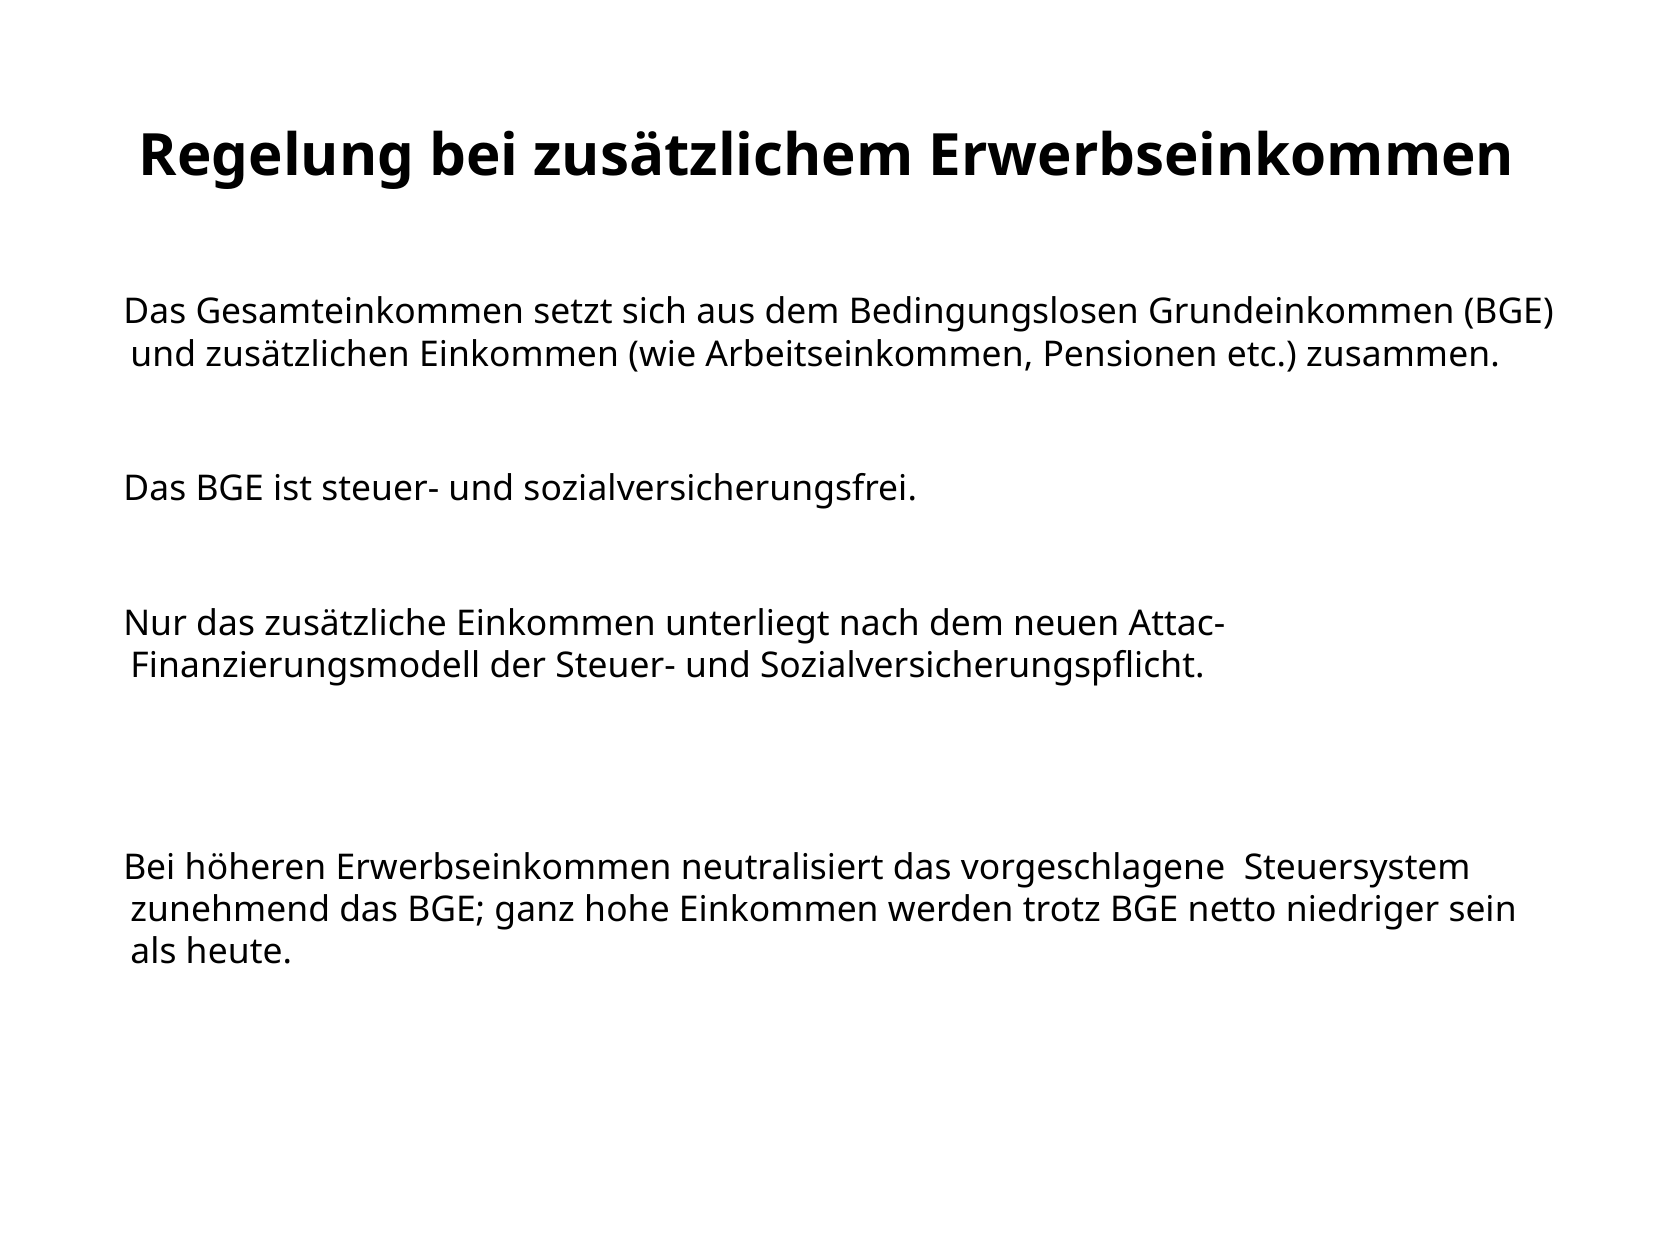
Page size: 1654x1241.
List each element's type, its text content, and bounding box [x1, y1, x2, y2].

title Regelung bei zusätzlichem Erwerbseinkommen [82, 49, 1571, 257]
list Das Gesamteinkommen setzt sich aus dem Bedingungslosen Grundeinkommen (BGE) und zusätzlichen Einkommen (wie Arbeitseinkommen, Pensionen etc.) zusammen. Das BGE ist steuer- und sozialversicherungsfrei. Nur das zusätzliche Einkommen unterliegt nach dem neuen Attac- Finanzierungsmodell der Steuer- und Sozialversicherungspflicht. Bei höheren Erwerbseinkommen neutralisiert das vorgeschlagene Steuersystem zunehmend das BGE; ganz hohe Einkommen werden trotz BGE netto niedriger sein als heute. [82, 290, 1571, 1010]
